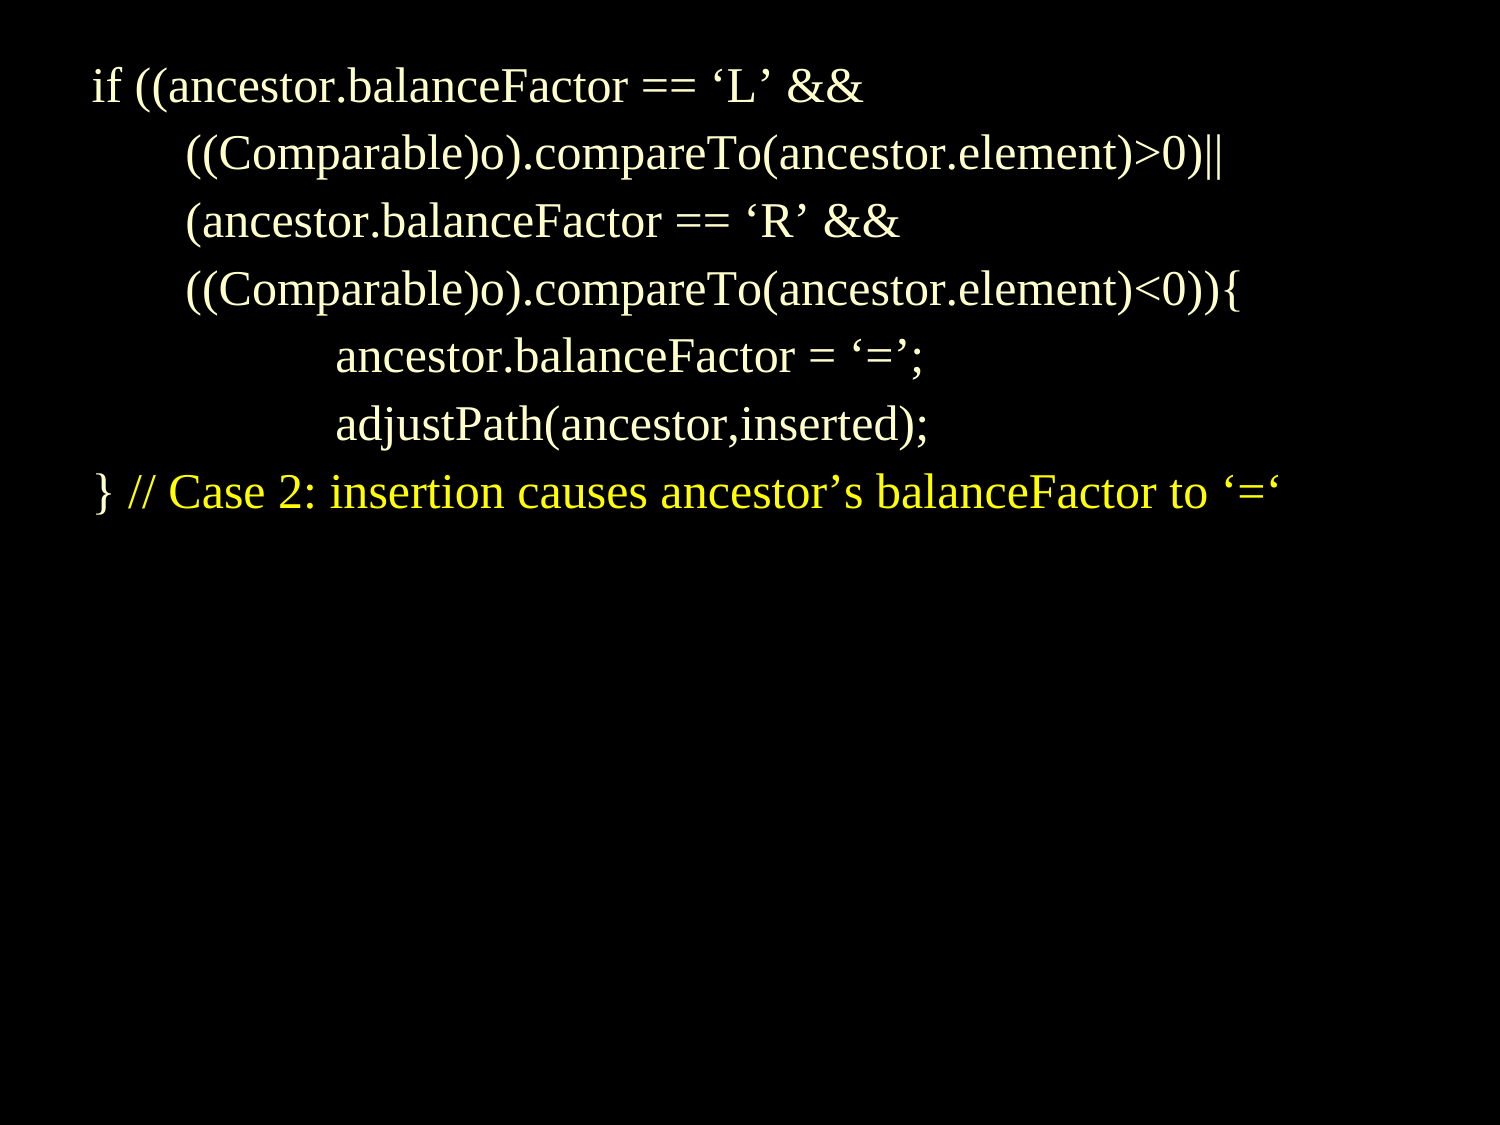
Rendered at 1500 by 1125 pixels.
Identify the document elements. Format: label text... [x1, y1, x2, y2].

list if ((ancestor.balanceFactor == ‘L’ && ((Comparable)o).compareTo(ancestor.element)>0)|| (ancestor.balanceFactor == ‘R’ && ((Comparable)o).compareTo(ancestor.element)<0)){ ancestor.balanceFactor = ‘=’; adjustPath(ancestor,inserted); } // Case 2: insertion causes ancestor’s balanceFactor to ‘=‘ [20, 49, 1480, 1063]
